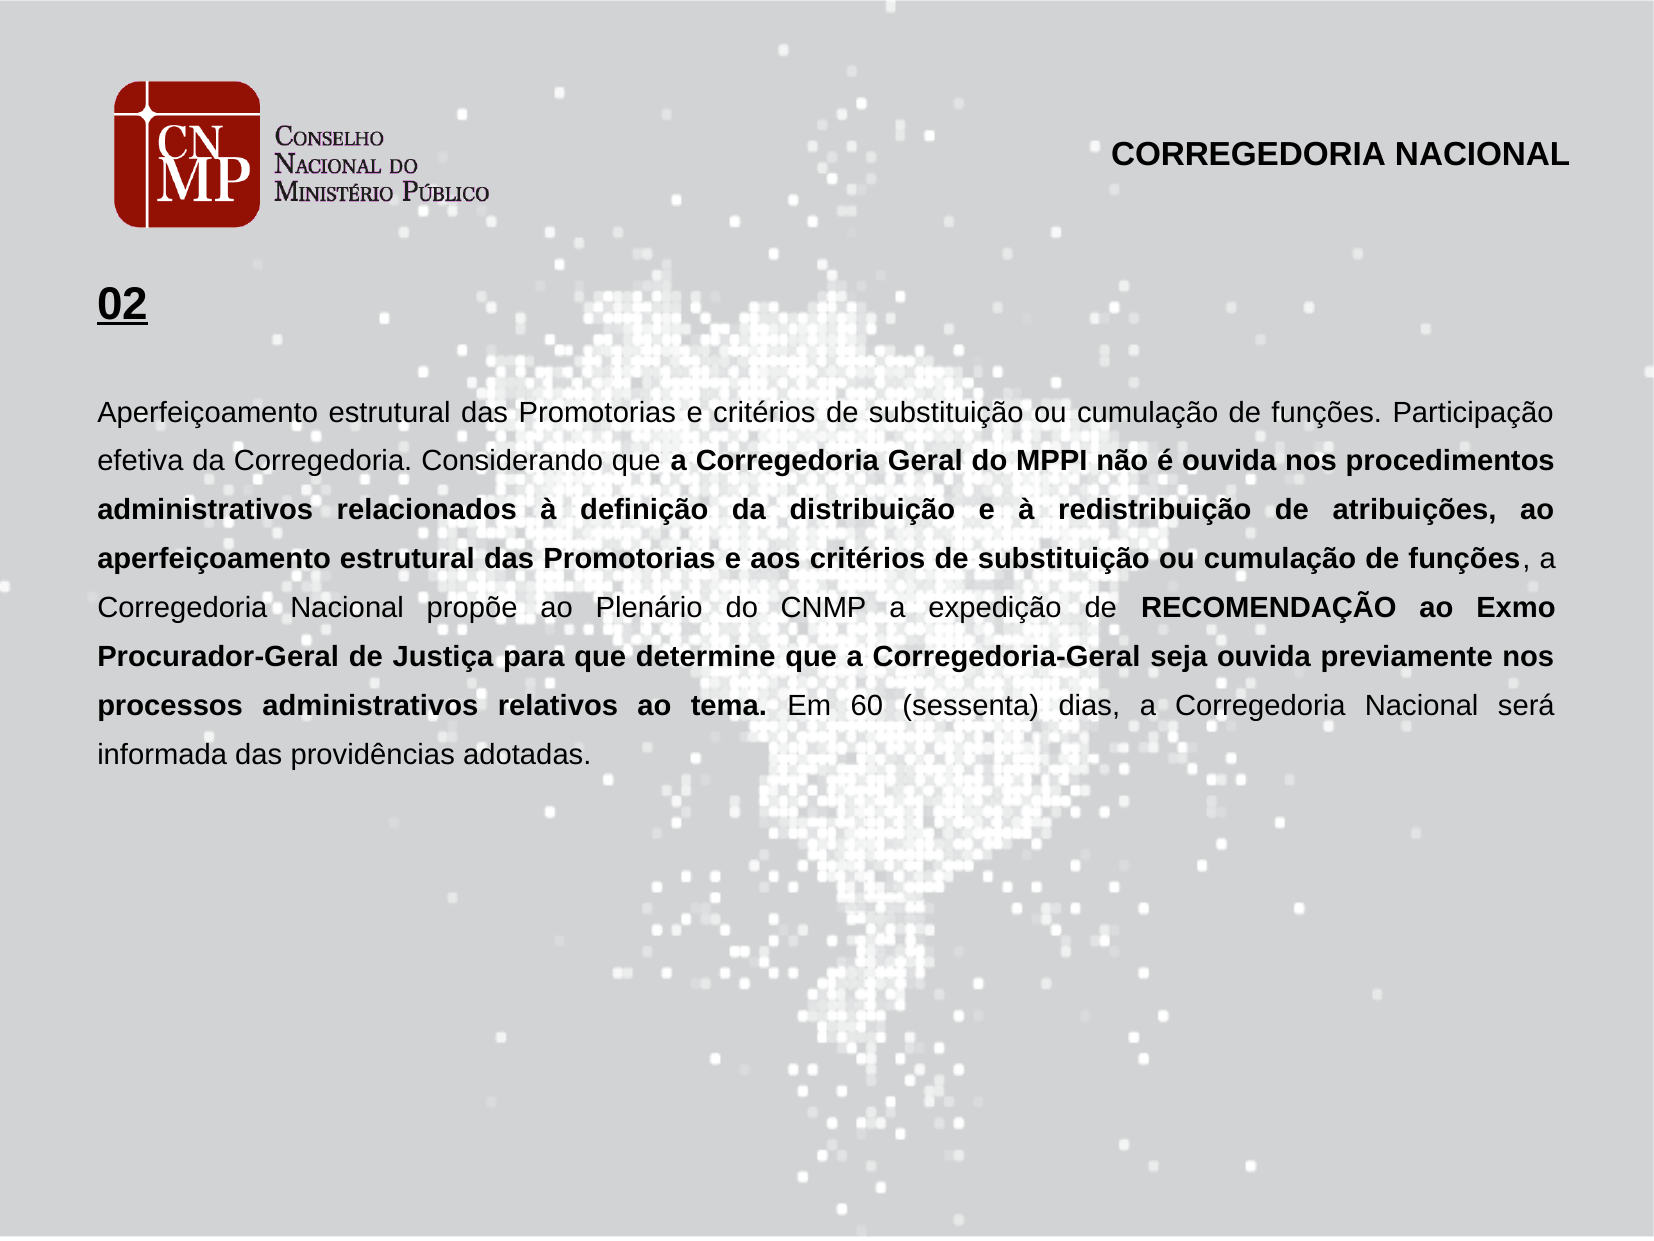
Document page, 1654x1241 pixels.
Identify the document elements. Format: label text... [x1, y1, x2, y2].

title CORREGEDORIA NACIONAL [82, 49, 1571, 257]
text_box 02 Aperfeiçoamento estrutural das Promotorias e critérios de substituição ou cumulação de funções. Participação efetiva da Corregedoria. Considerando que a Corregedoria Geral do MPPI não é ouvida nos procedimentos administrativos relacionados à definição da distribuição e à redistribuição de atribuições, ao aperfeiçoamento estrutural das Promotorias e aos critérios de substituição ou cumulação de funções, a Corregedoria Nacional propõe ao Plenário do CNMP a expedição de RECOMENDAÇÃO ao Exmo Procurador-Geral de Justiça para que determine que a Corregedoria-Geral seja ouvida previamente nos processos administrativos relativos ao tema. Em 60 (sessenta) dias, a Corregedoria Nacional será informada das providências adotadas. [82, 271, 1571, 1204]
picture [0, 0, 1654, 1241]
